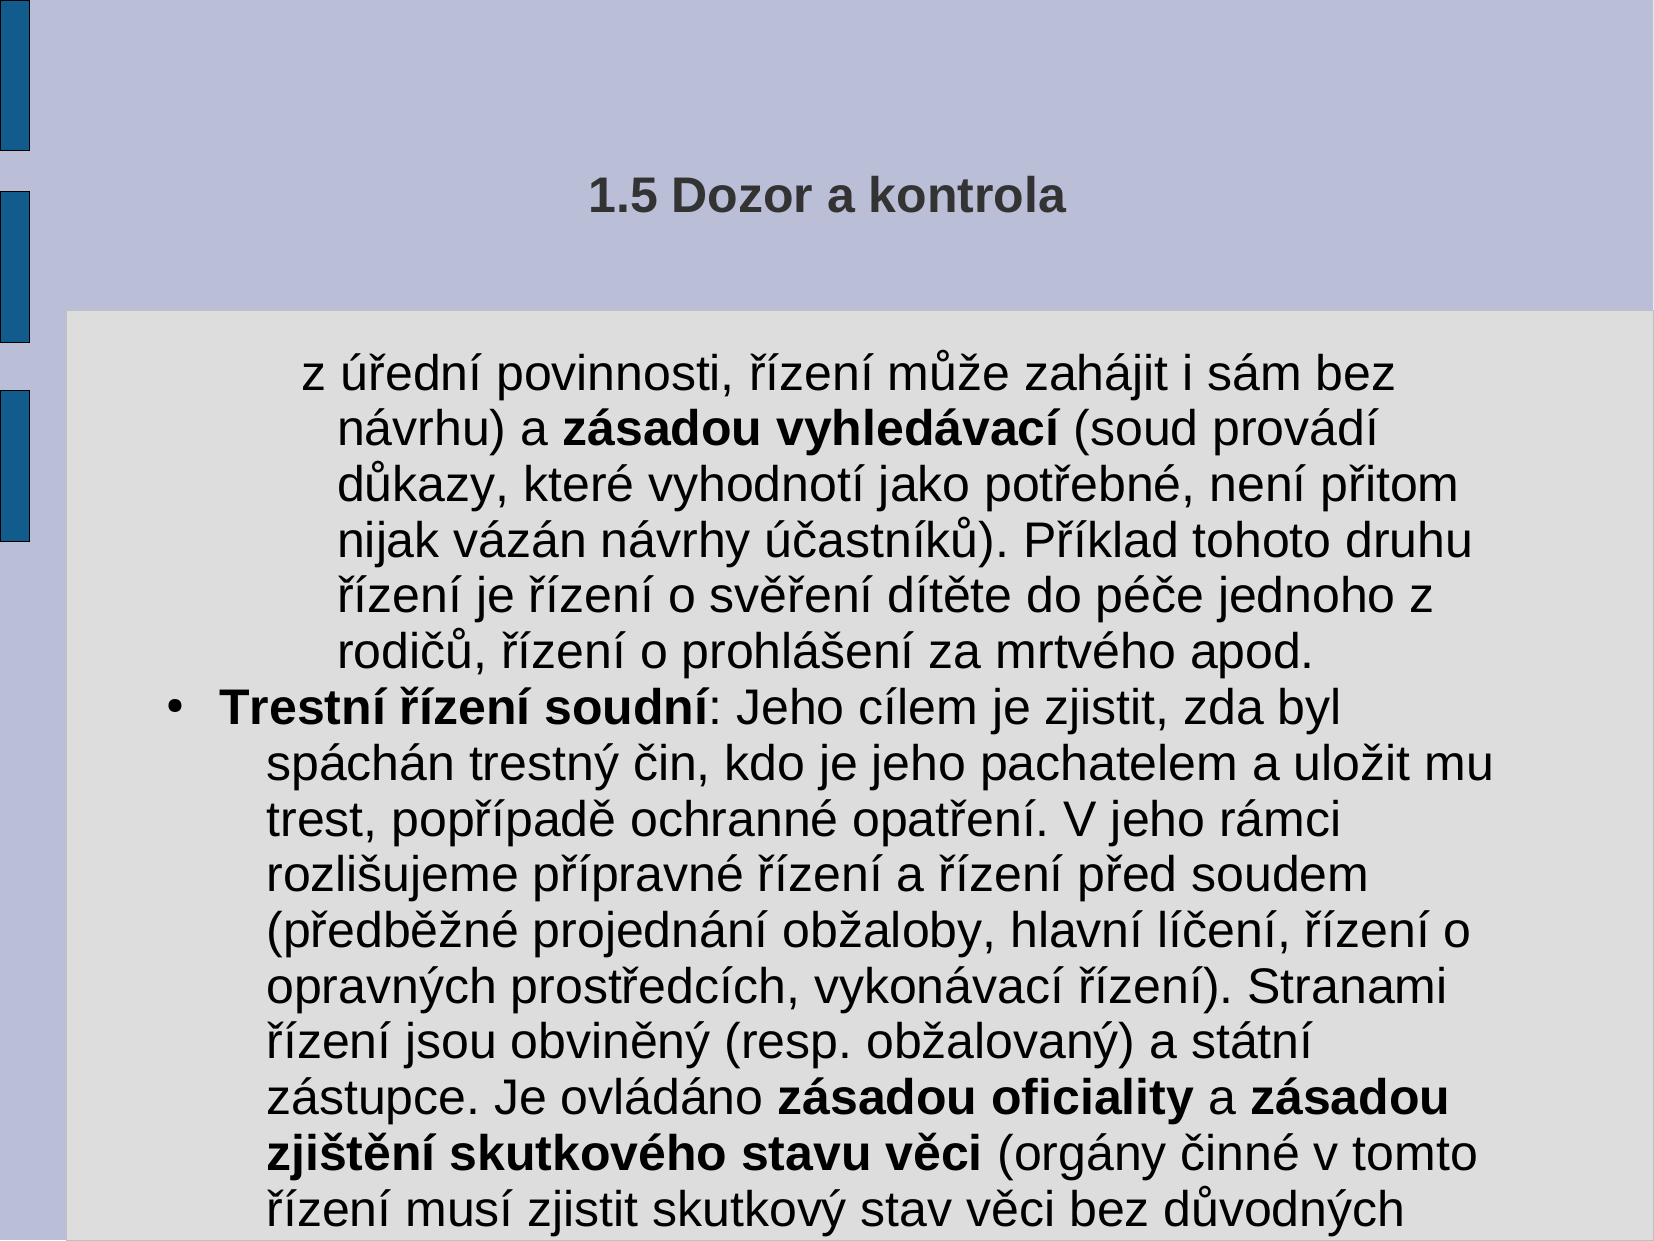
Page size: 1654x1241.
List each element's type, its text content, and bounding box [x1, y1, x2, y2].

title 1.5 Dozor a kontrola [121, 91, 1534, 299]
list z úřední povinnosti, řízení může zahájit i sám bez návrhu) a zásadou vyhledávací (soud provádí důkazy, které vyhodnotí jako potřebné, není přitom nijak vázán návrhy účastníků). Příklad tohoto druhu řízení je řízení o svěření dítěte do péče jednoho z rodičů, řízení o prohlášení za mrtvého apod. Trestní řízení soudní: Jeho cílem je zjistit, zda byl spáchán trestný čin, kdo je jeho pachatelem a uložit mu trest, popřípadě ochranné opatření. V jeho rámci rozlišujeme přípravné řízení a řízení před soudem (předběžné projednání obžaloby, hlavní líčení, řízení o opravných prostředcích, vykonávací řízení). Stranami řízení jsou obviněný (resp. obžalovaný) a státní zástupce. Je ovládáno zásadou oficiality a zásadou zjištění skutkového stavu věci (orgány činné v tomto řízení musí zjistit skutkový stav věci bez důvodných [124, 344, 1537, 1241]
